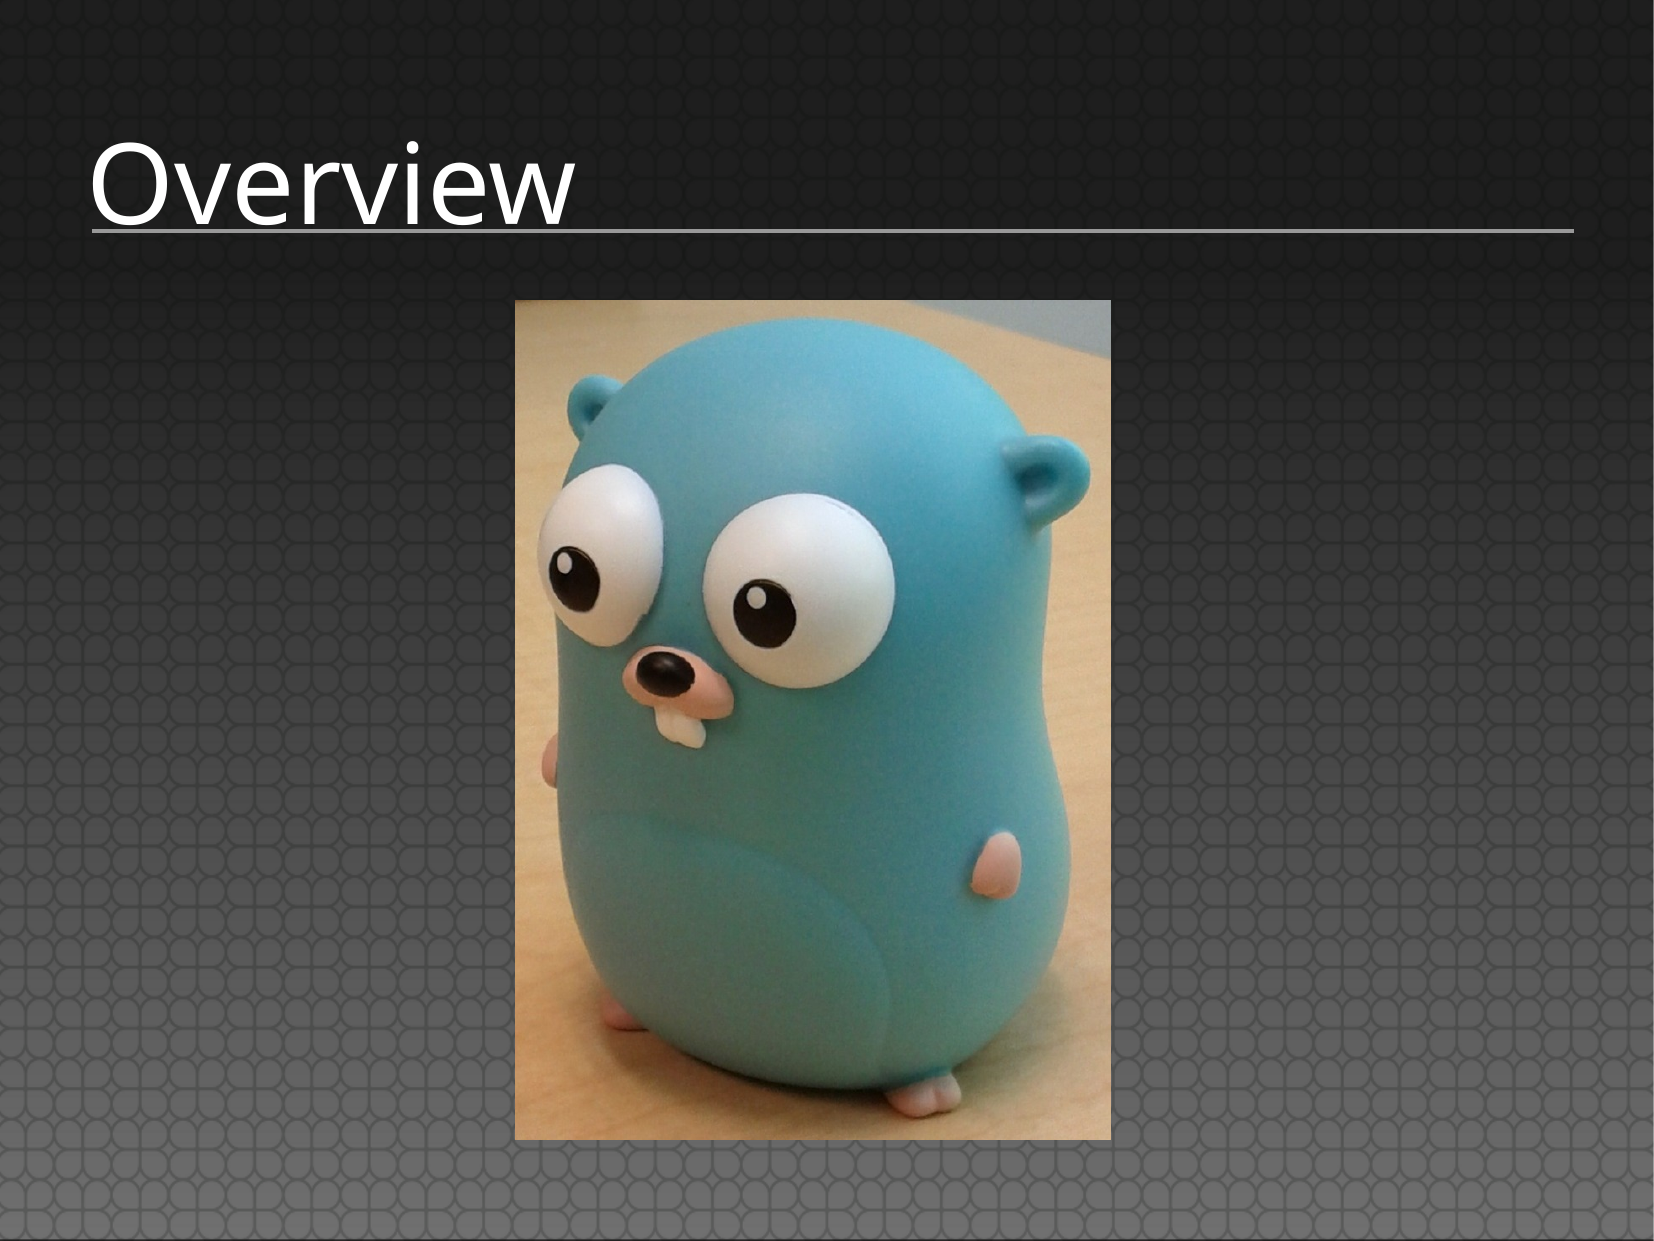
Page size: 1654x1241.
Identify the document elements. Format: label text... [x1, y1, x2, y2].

picture [0, 0, 1654, 1241]
title Overview [86, 112, 1576, 249]
